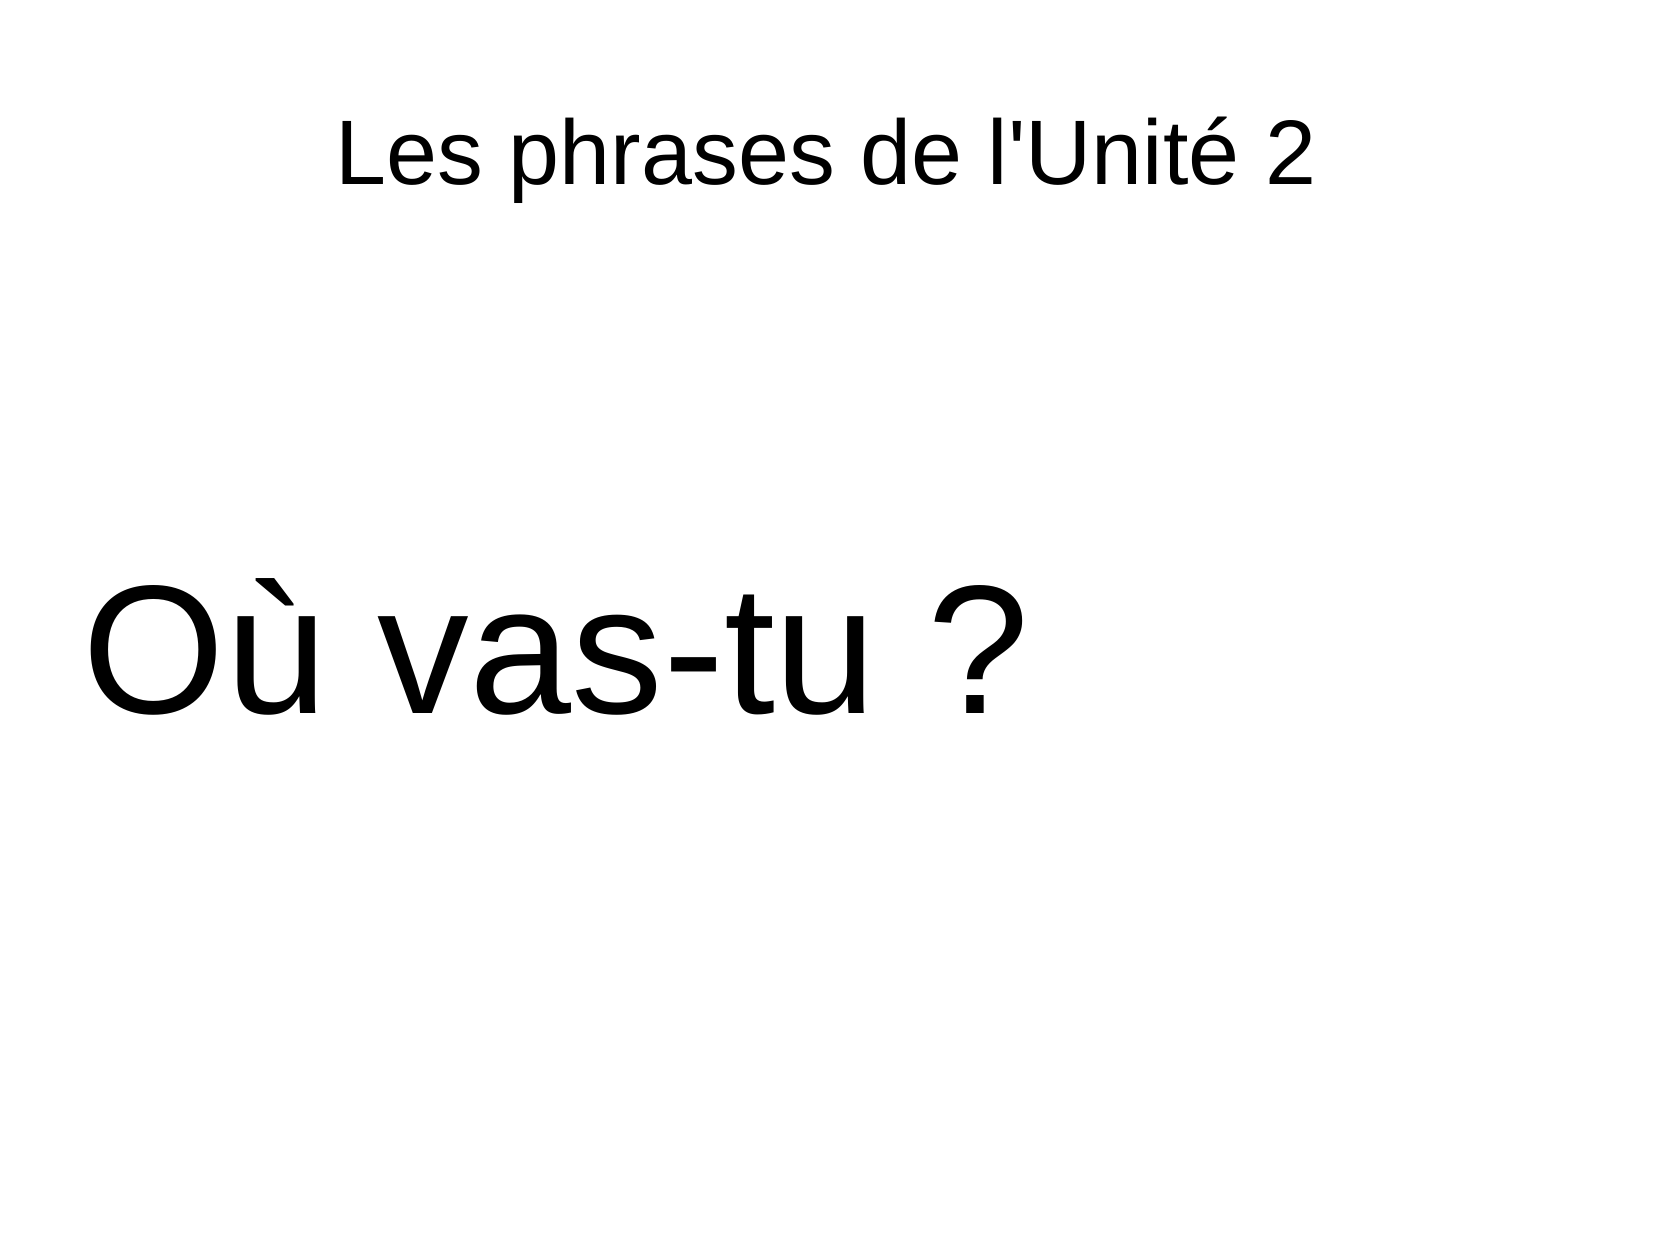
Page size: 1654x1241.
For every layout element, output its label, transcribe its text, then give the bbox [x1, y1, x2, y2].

subtitle Où vas-tu ? [82, 290, 1571, 1010]
title Les phrases de l'Unité 2 [82, 49, 1571, 257]
